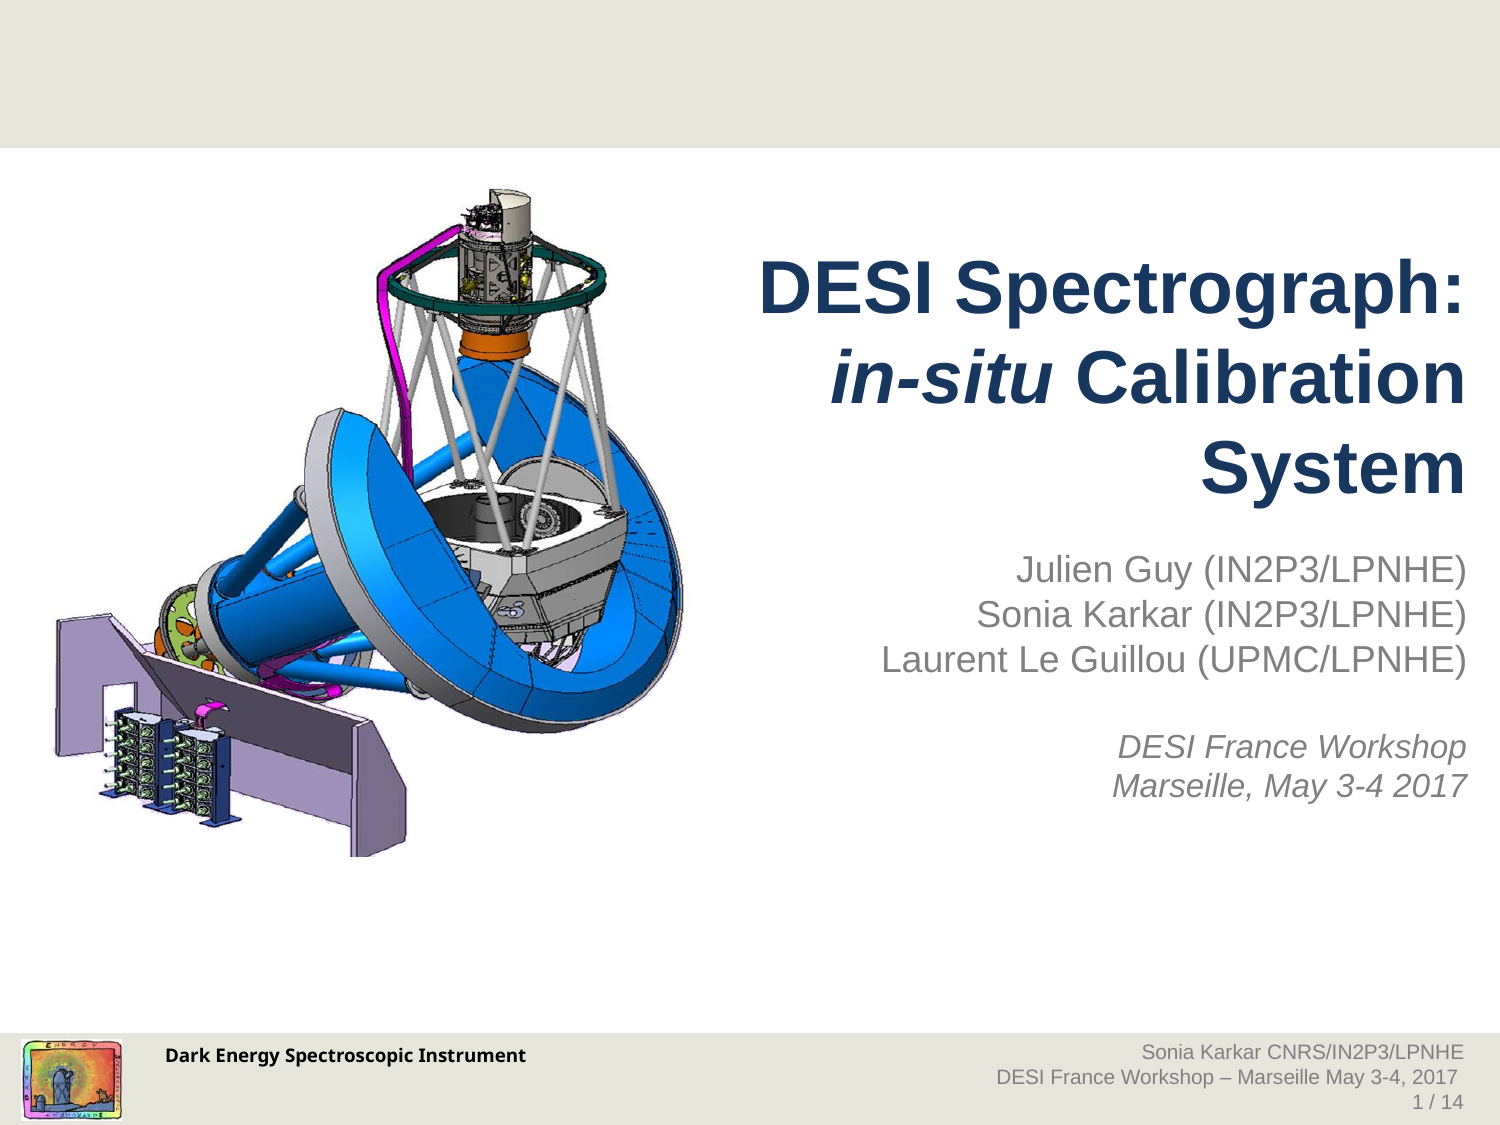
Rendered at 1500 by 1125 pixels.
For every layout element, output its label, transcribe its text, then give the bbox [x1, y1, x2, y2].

picture [0, 0, 1500, 148]
list Julien Guy (IN2P3/LPNHE) Sonia Karkar (IN2P3/LPNHE) Laurent Le Guillou (UPMC/LPNHE) DESI France Workshop Marseille, May 3-4 2017 [782, 537, 1483, 906]
picture [0, 1033, 1500, 1125]
picture [26, 170, 733, 857]
title DESI Spectrograph: in-situ Calibration System [733, 196, 1483, 551]
